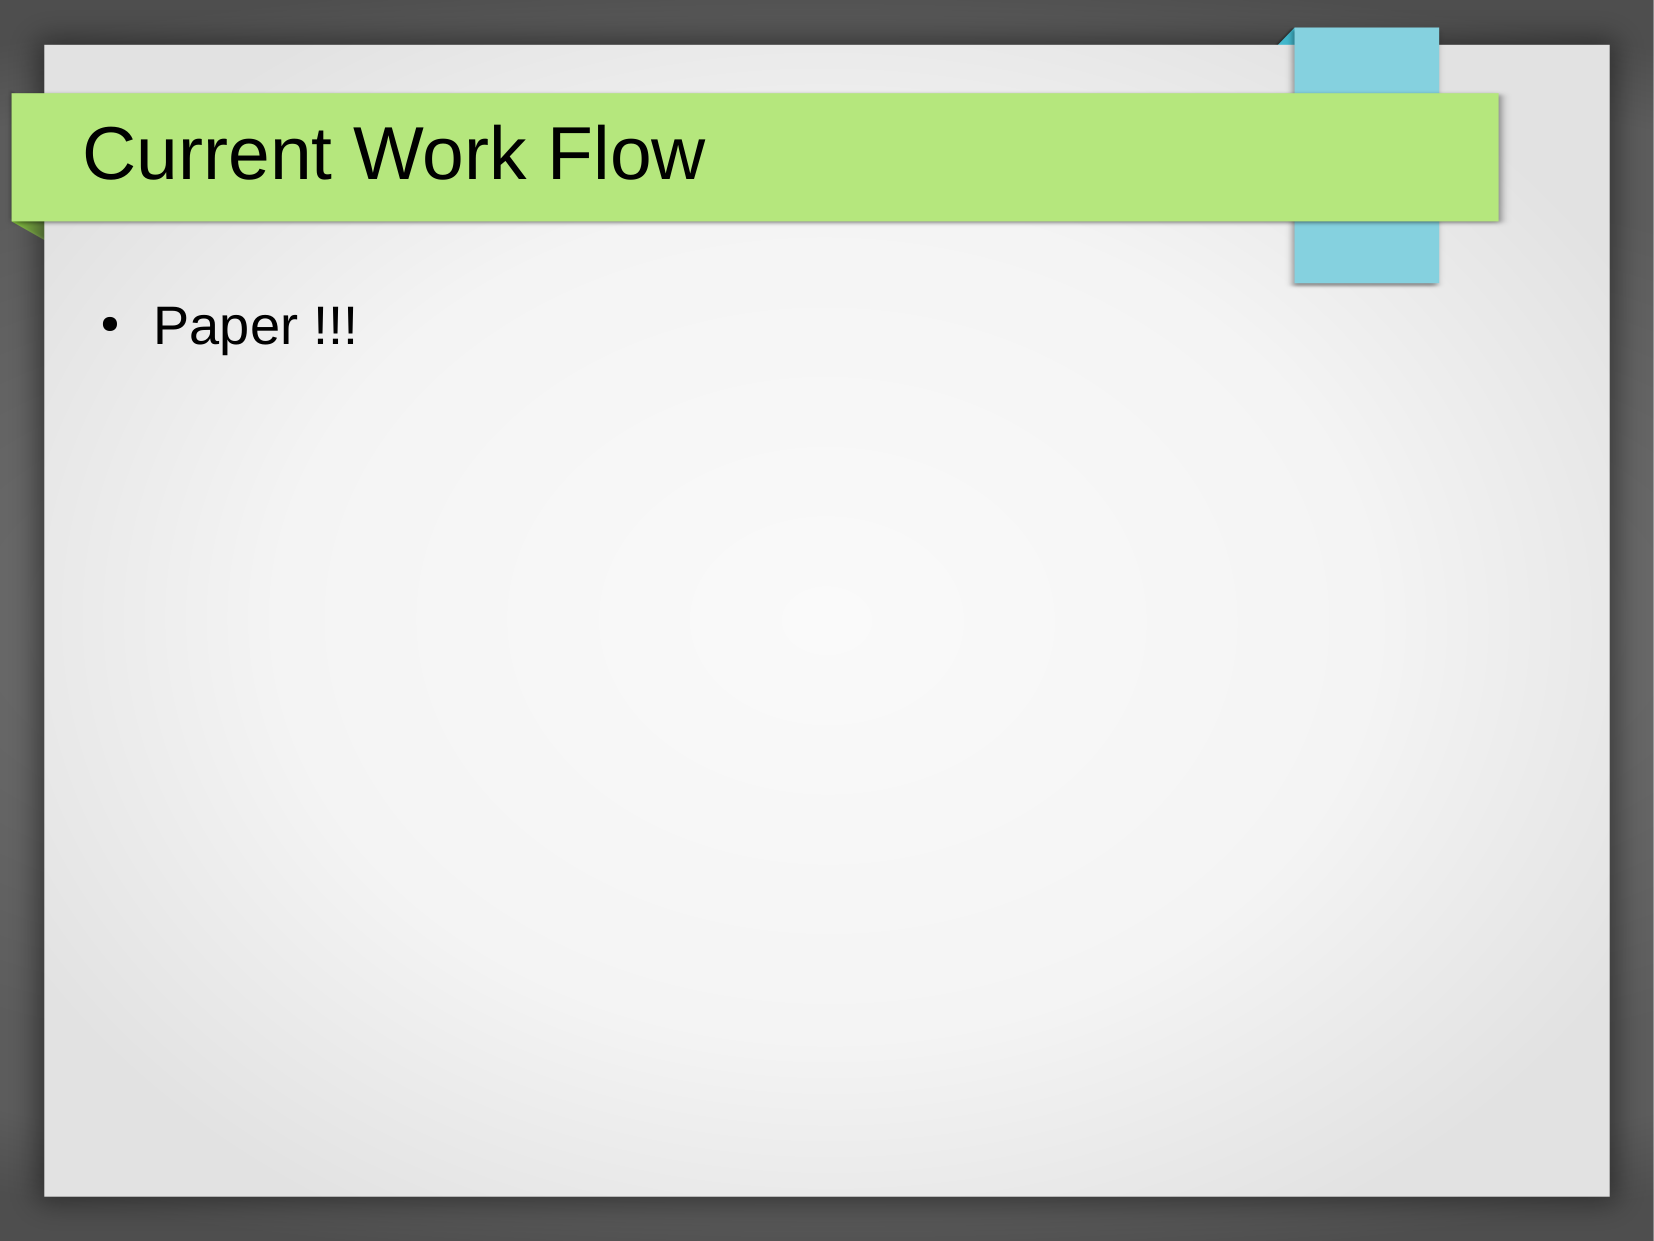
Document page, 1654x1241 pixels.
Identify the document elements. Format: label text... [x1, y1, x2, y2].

picture [0, 0, 1654, 1241]
title Current Work Flow [82, 94, 1264, 213]
list Paper !!! [82, 295, 1571, 1015]
